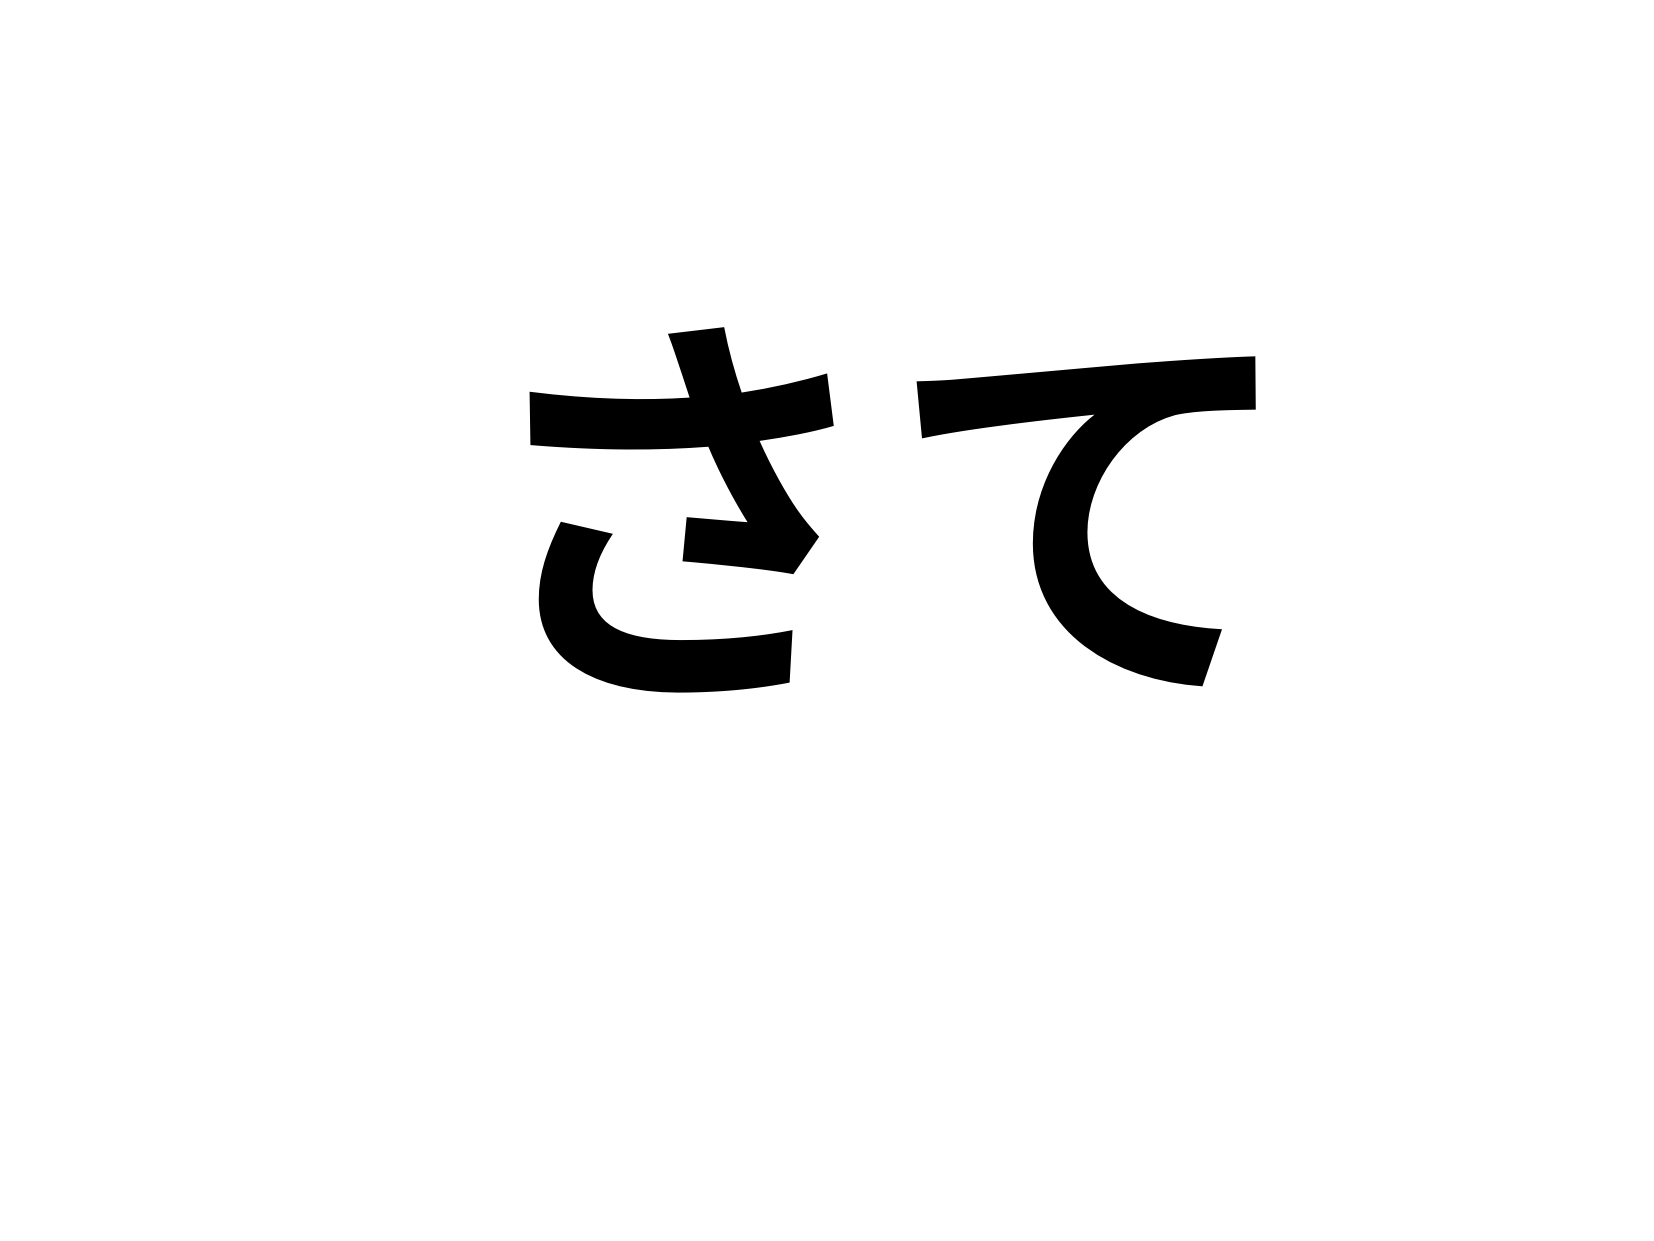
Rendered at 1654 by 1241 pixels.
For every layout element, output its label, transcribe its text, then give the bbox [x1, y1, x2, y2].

text_box さて [455, 177, 1182, 609]
